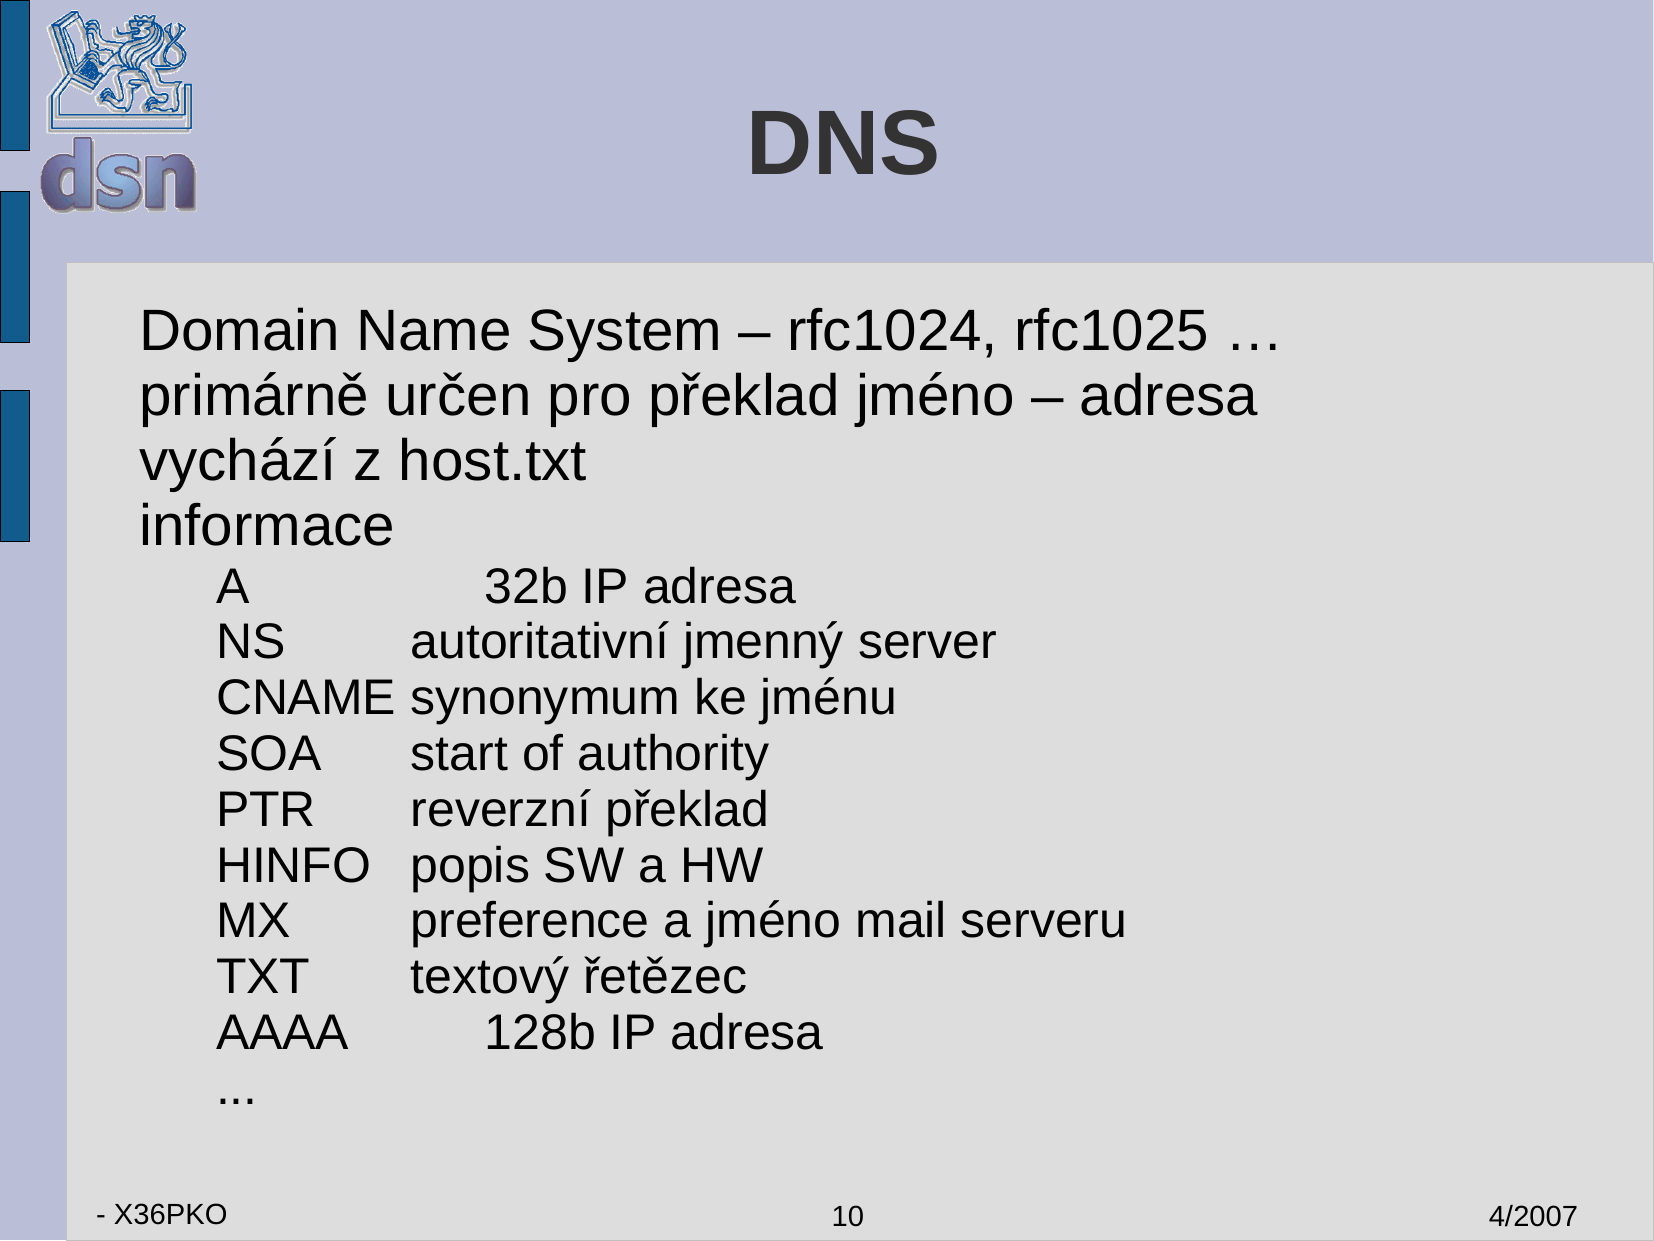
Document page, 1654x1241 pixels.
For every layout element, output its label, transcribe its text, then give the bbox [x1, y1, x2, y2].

list Domain Name System – rfc1024, rfc1025 … primárně určen pro překlad jméno – adresa vychází z host.txt informace A 32b IP adresa NS autoritativní jmenný server CNAME synonymum ke jménu SOA start of authority PTR reverzní překlad HINFO popis SW a HW MX preference a jméno mail serveru TXT textový řetězec AAAA 128b IP adresa ... [121, 297, 1534, 1126]
title DNS [210, 39, 1478, 247]
picture [10, 10, 223, 230]
